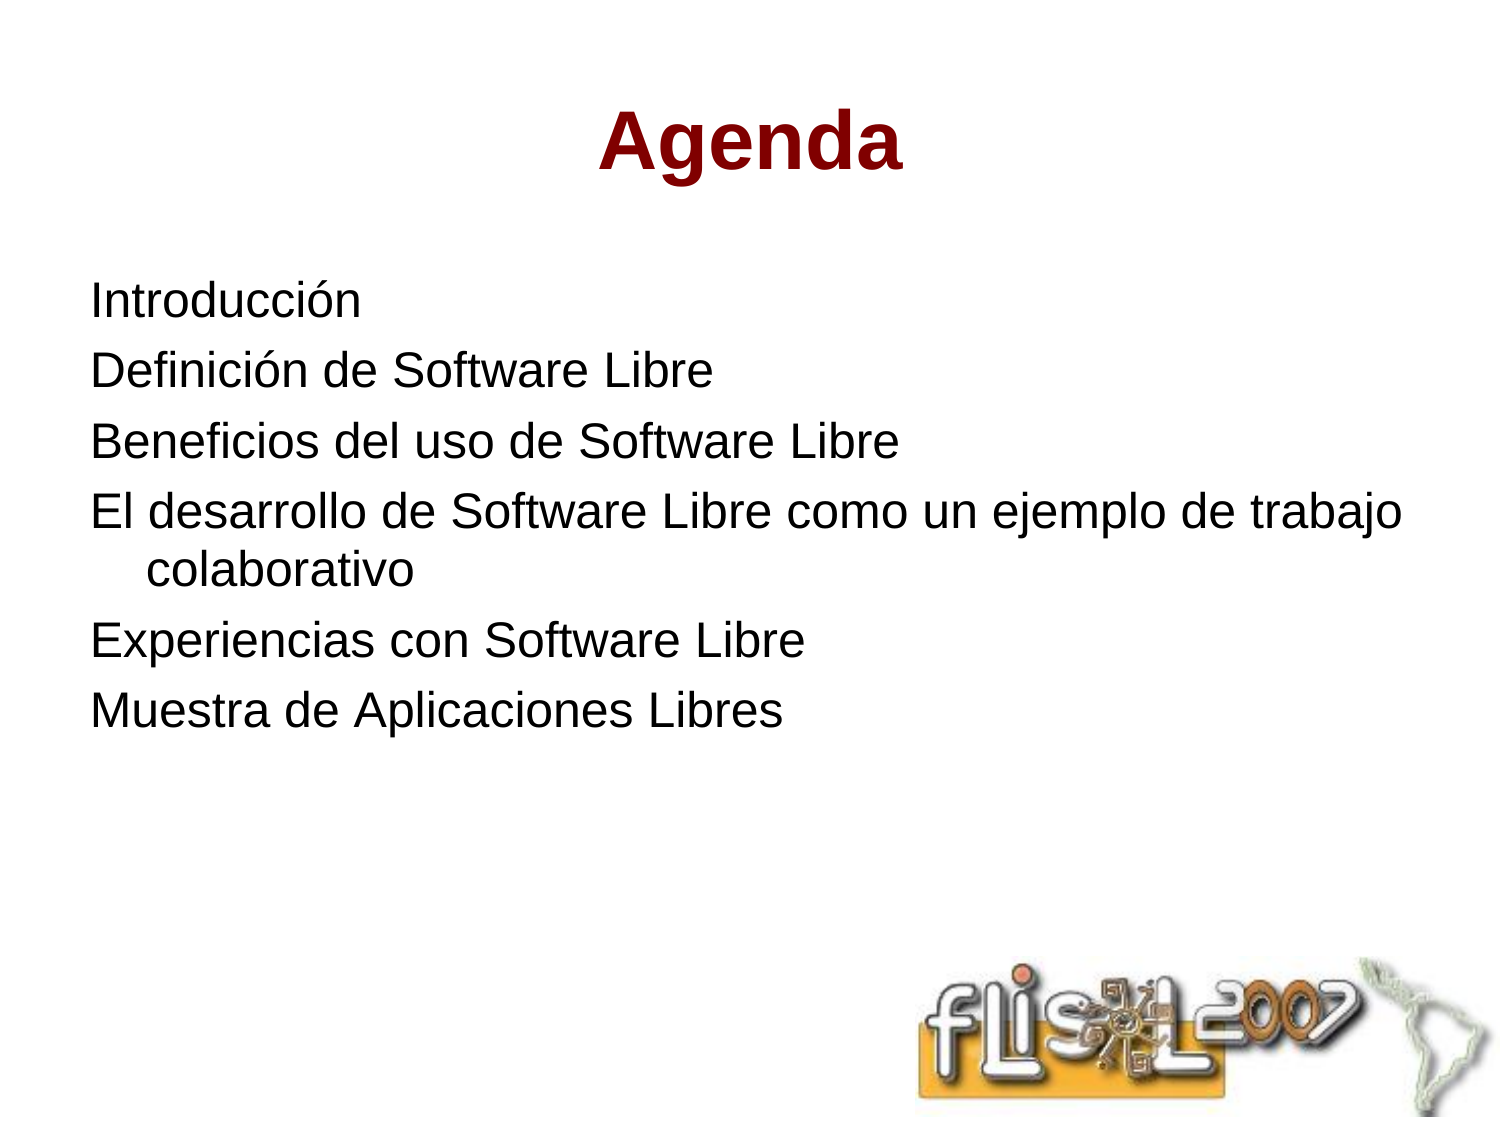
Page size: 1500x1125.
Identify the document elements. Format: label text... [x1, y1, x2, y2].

picture [915, 956, 1500, 1117]
list Introducción Definición de Software Libre Beneficios del uso de Software Libre El desarrollo de Software Libre como un ejemplo de trabajo colaborativo Experiencias con Software Libre Muestra de Aplicaciones Libres [75, 262, 1426, 1006]
title Agenda [75, 45, 1426, 233]
